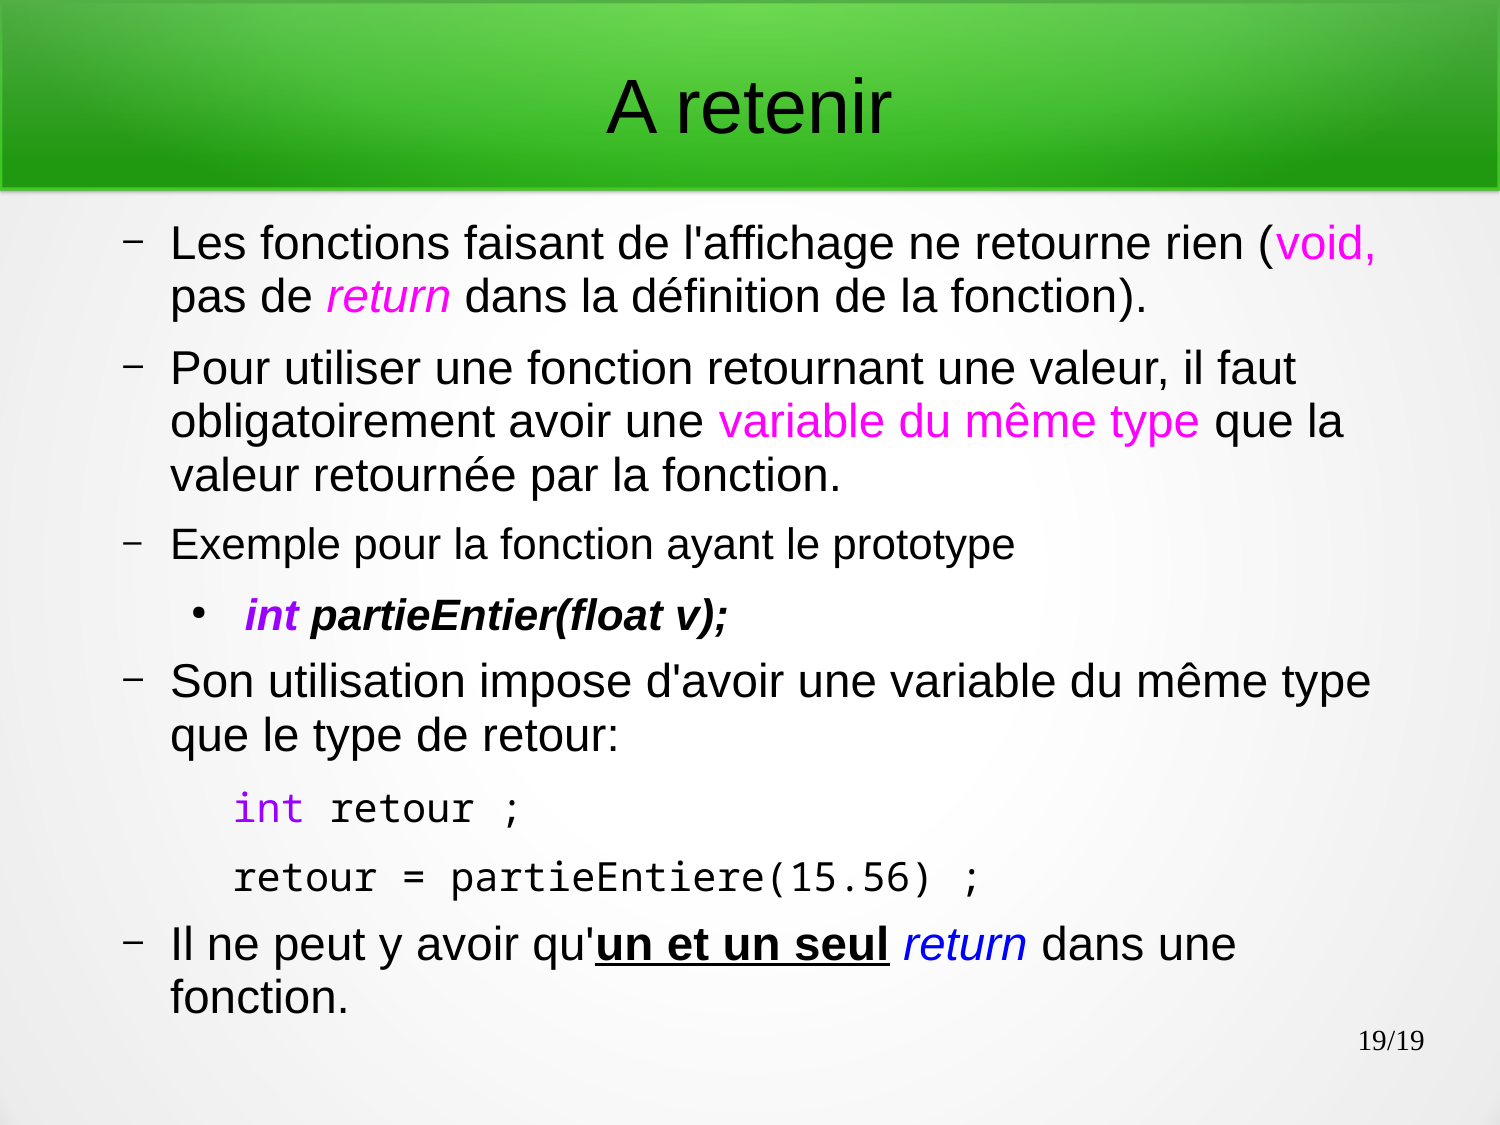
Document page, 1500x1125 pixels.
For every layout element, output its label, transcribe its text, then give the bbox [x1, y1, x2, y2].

list Les fonctions faisant de l'affichage ne retourne rien (void, pas de return dans la définition de la fonction). Pour utiliser une fonction retournant une valeur, il faut obligatoirement avoir une variable du même type que la valeur retournée par la fonction. Exemple pour la fonction ayant le prototype int partieEntier(float v); Son utilisation impose d'avoir une variable du même type que le type de retour: int retour ; retour = partieEntiere(15.56) ; Il ne peut y avoir qu'un et un seul return dans une fonction. [45, 215, 1396, 1035]
title A retenir [75, 42, 1426, 172]
